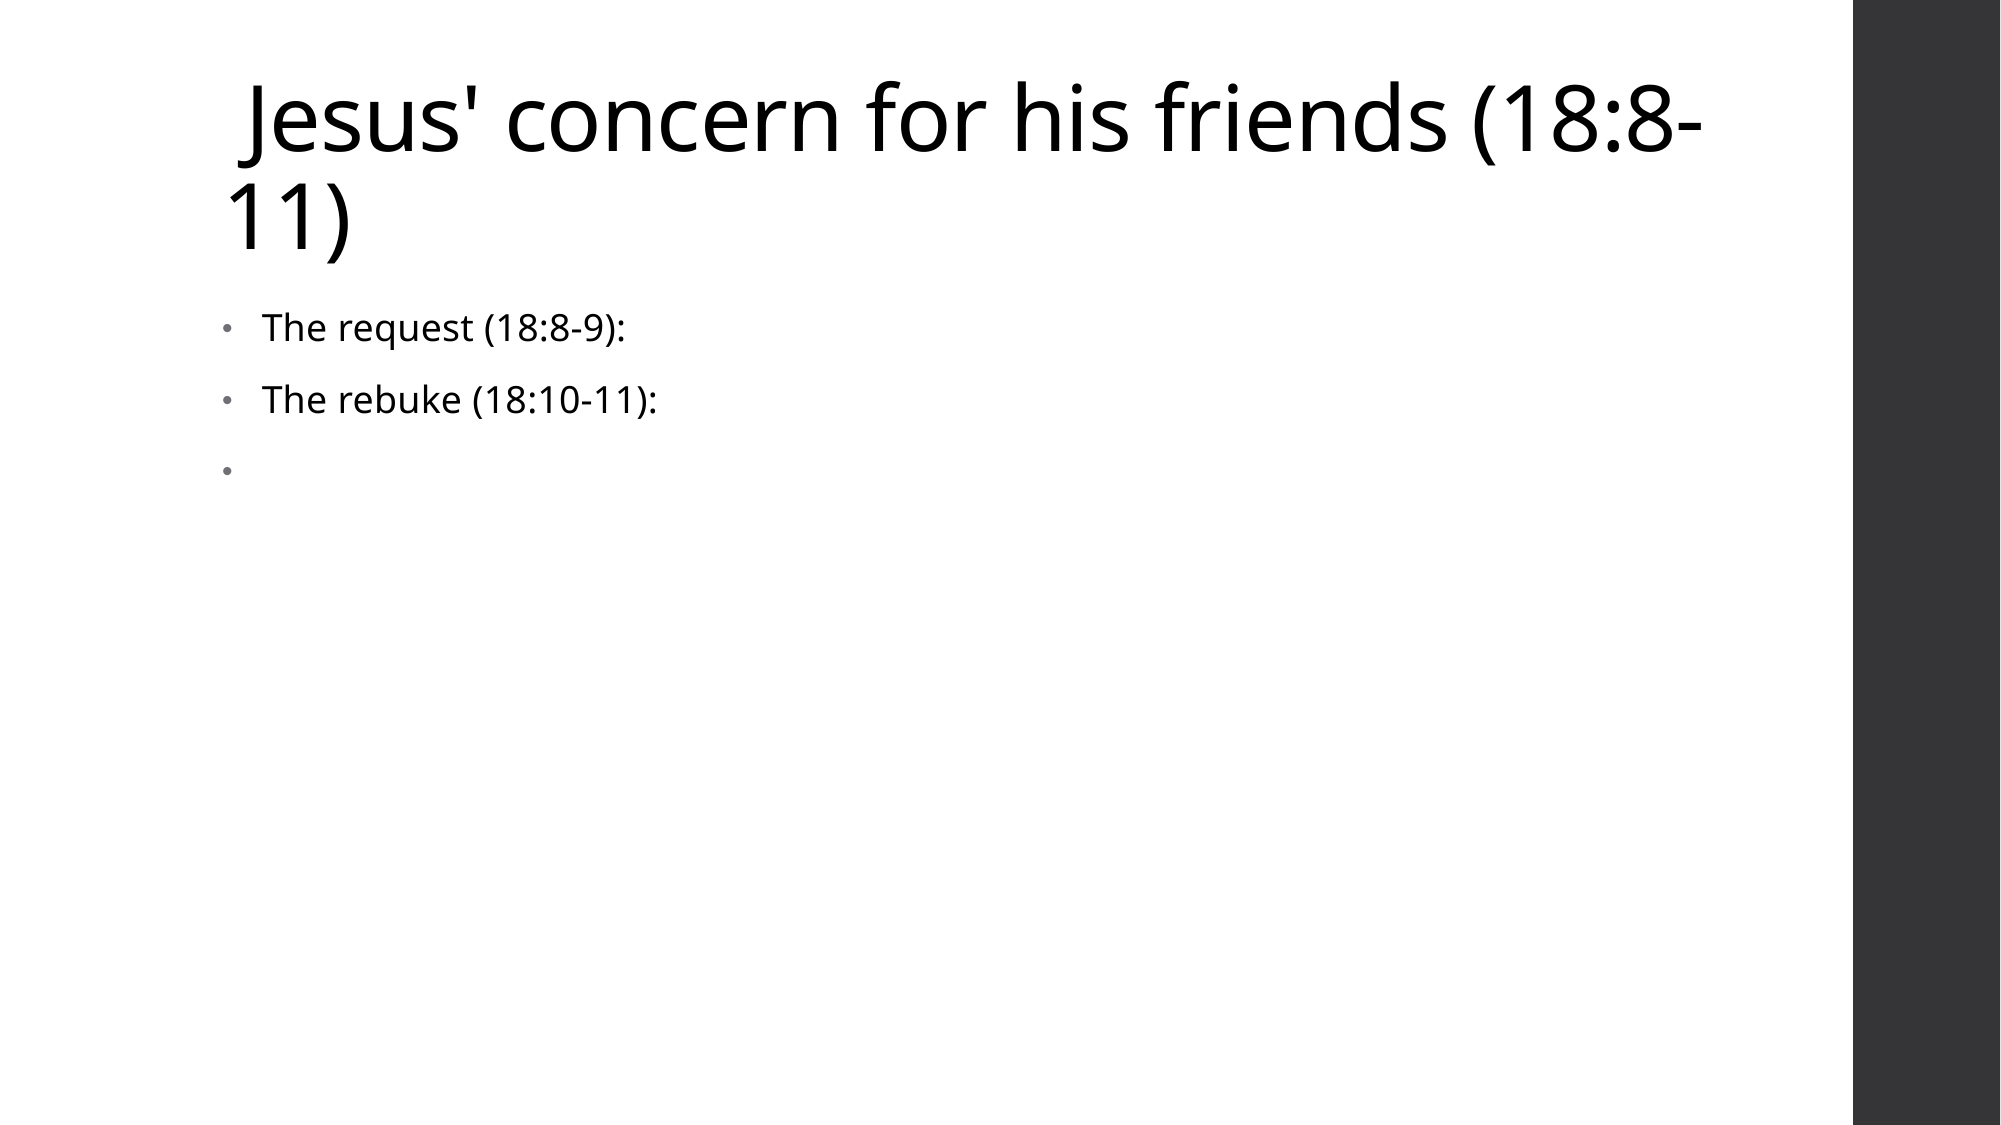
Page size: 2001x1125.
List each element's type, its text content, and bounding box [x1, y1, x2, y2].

list The request (18:8-9): The rebuke (18:10-11): [206, 299, 1617, 1014]
title Jesus' concern for his friends (18:8-11) [206, 60, 1797, 278]
